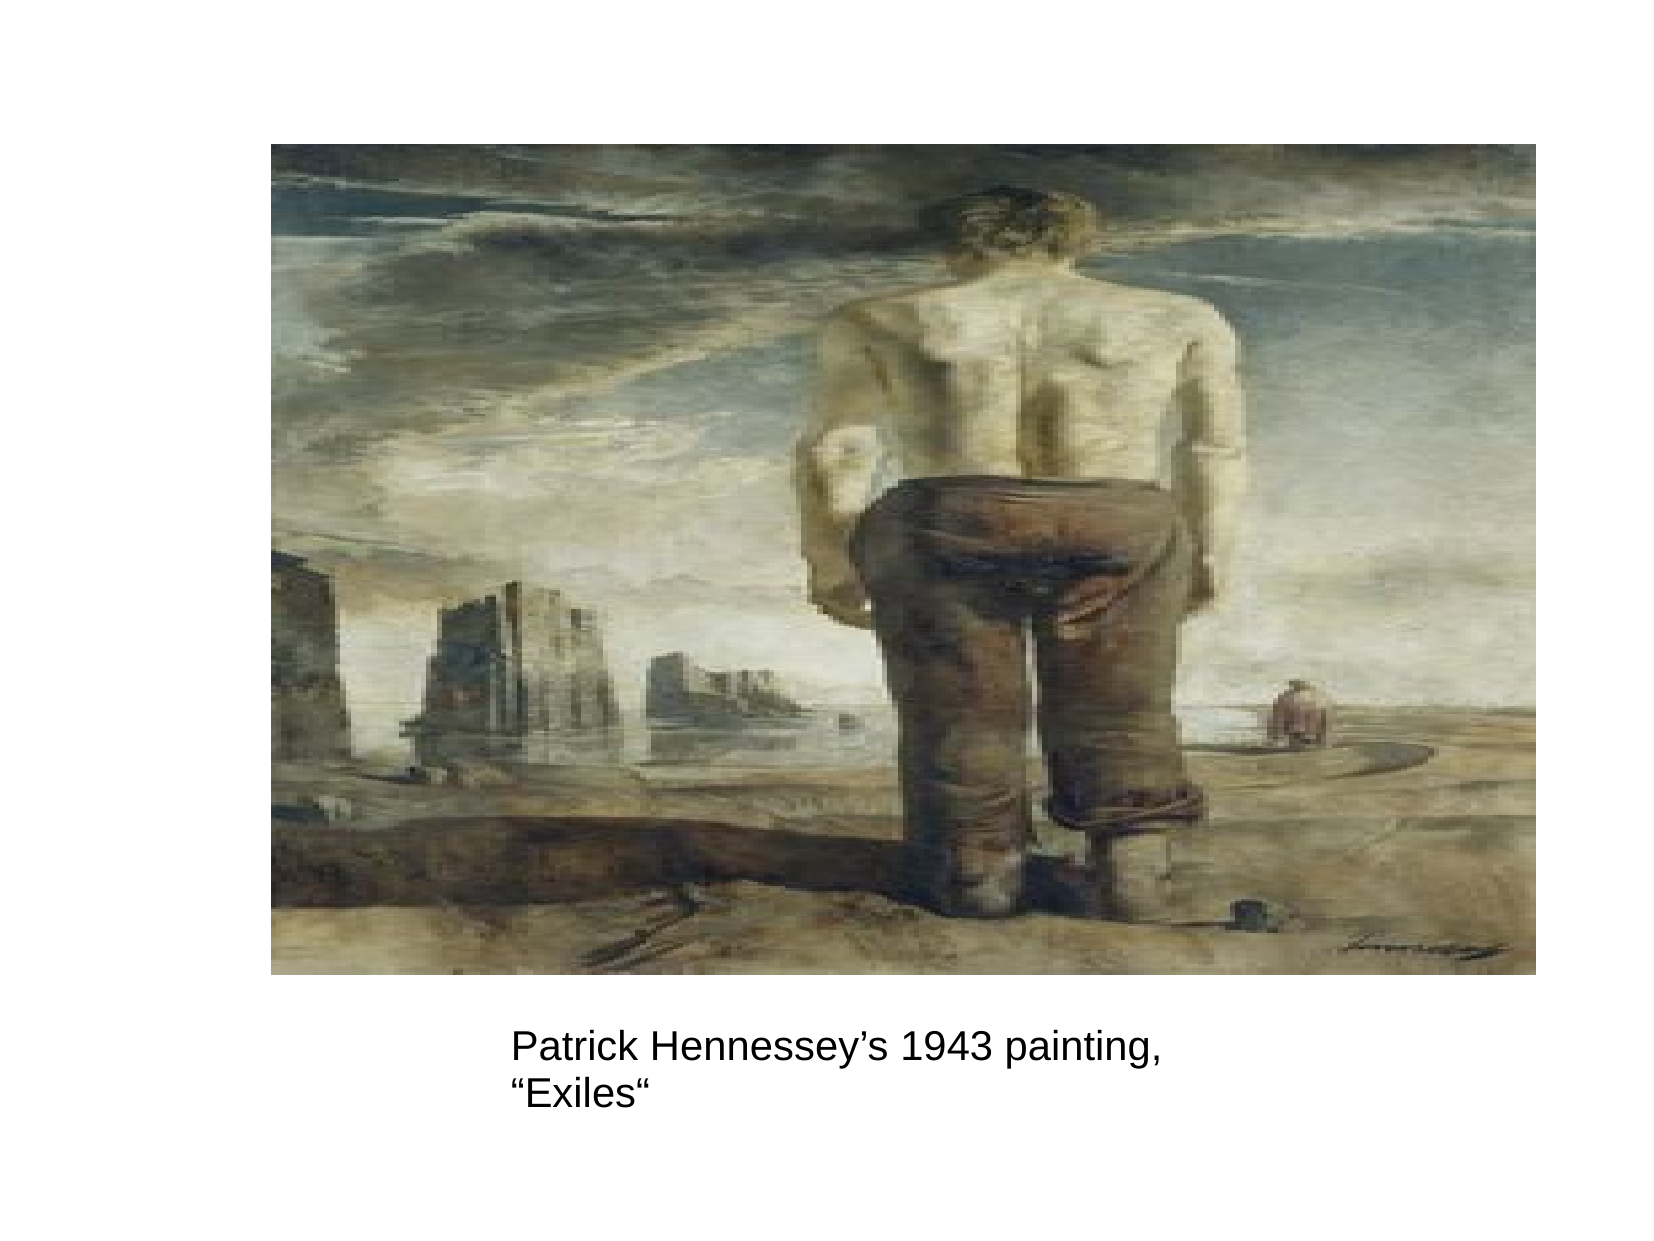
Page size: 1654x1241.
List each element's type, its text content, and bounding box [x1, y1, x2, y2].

picture [271, 144, 1536, 975]
text_box Patrick Hennessey’s 1943 painting, “Exiles“ [496, 1015, 1323, 1129]
